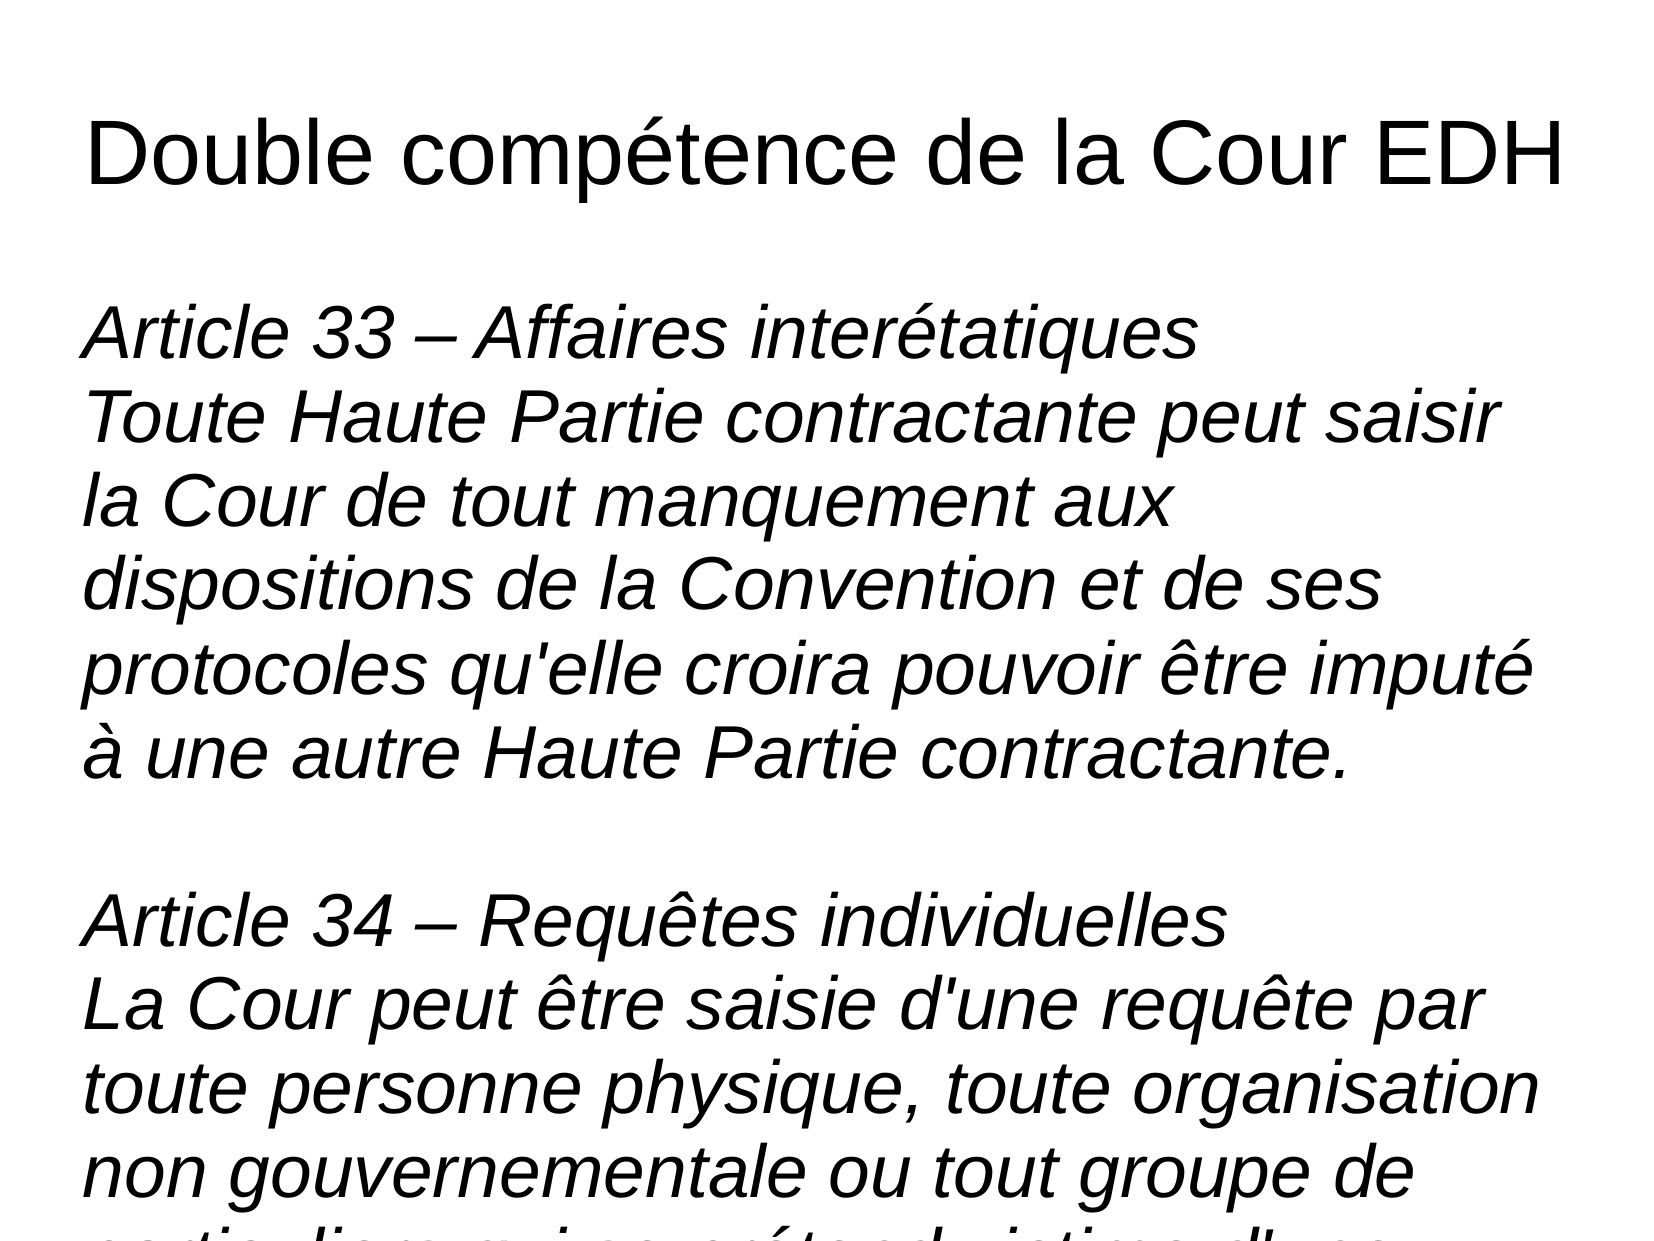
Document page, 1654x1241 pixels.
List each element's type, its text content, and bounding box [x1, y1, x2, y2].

list Article 33 – Affaires interétatiques Toute Haute Partie contractante peut saisir la Cour de tout manquement aux dispositions de la Convention et de ses protocoles qu'elle croira pouvoir être imputé à une autre Haute Partie contractante. Article 34 – Requêtes individuelles La Cour peut être saisie d'une requête par toute personne physique, toute organisation non gouvernementale ou tout groupe de particuliers qui se prétend victime d'une violation par l'une des Hautes Parties contractantes des droits reconnus dans la Convention ou ses protocoles. Les Hautes Parties contractantes s'engagent à n'entraver par aucune mesure l'exercice efficace de ce droit. [82, 290, 1571, 1010]
title Double compétence de la Cour EDH [82, 49, 1571, 257]
